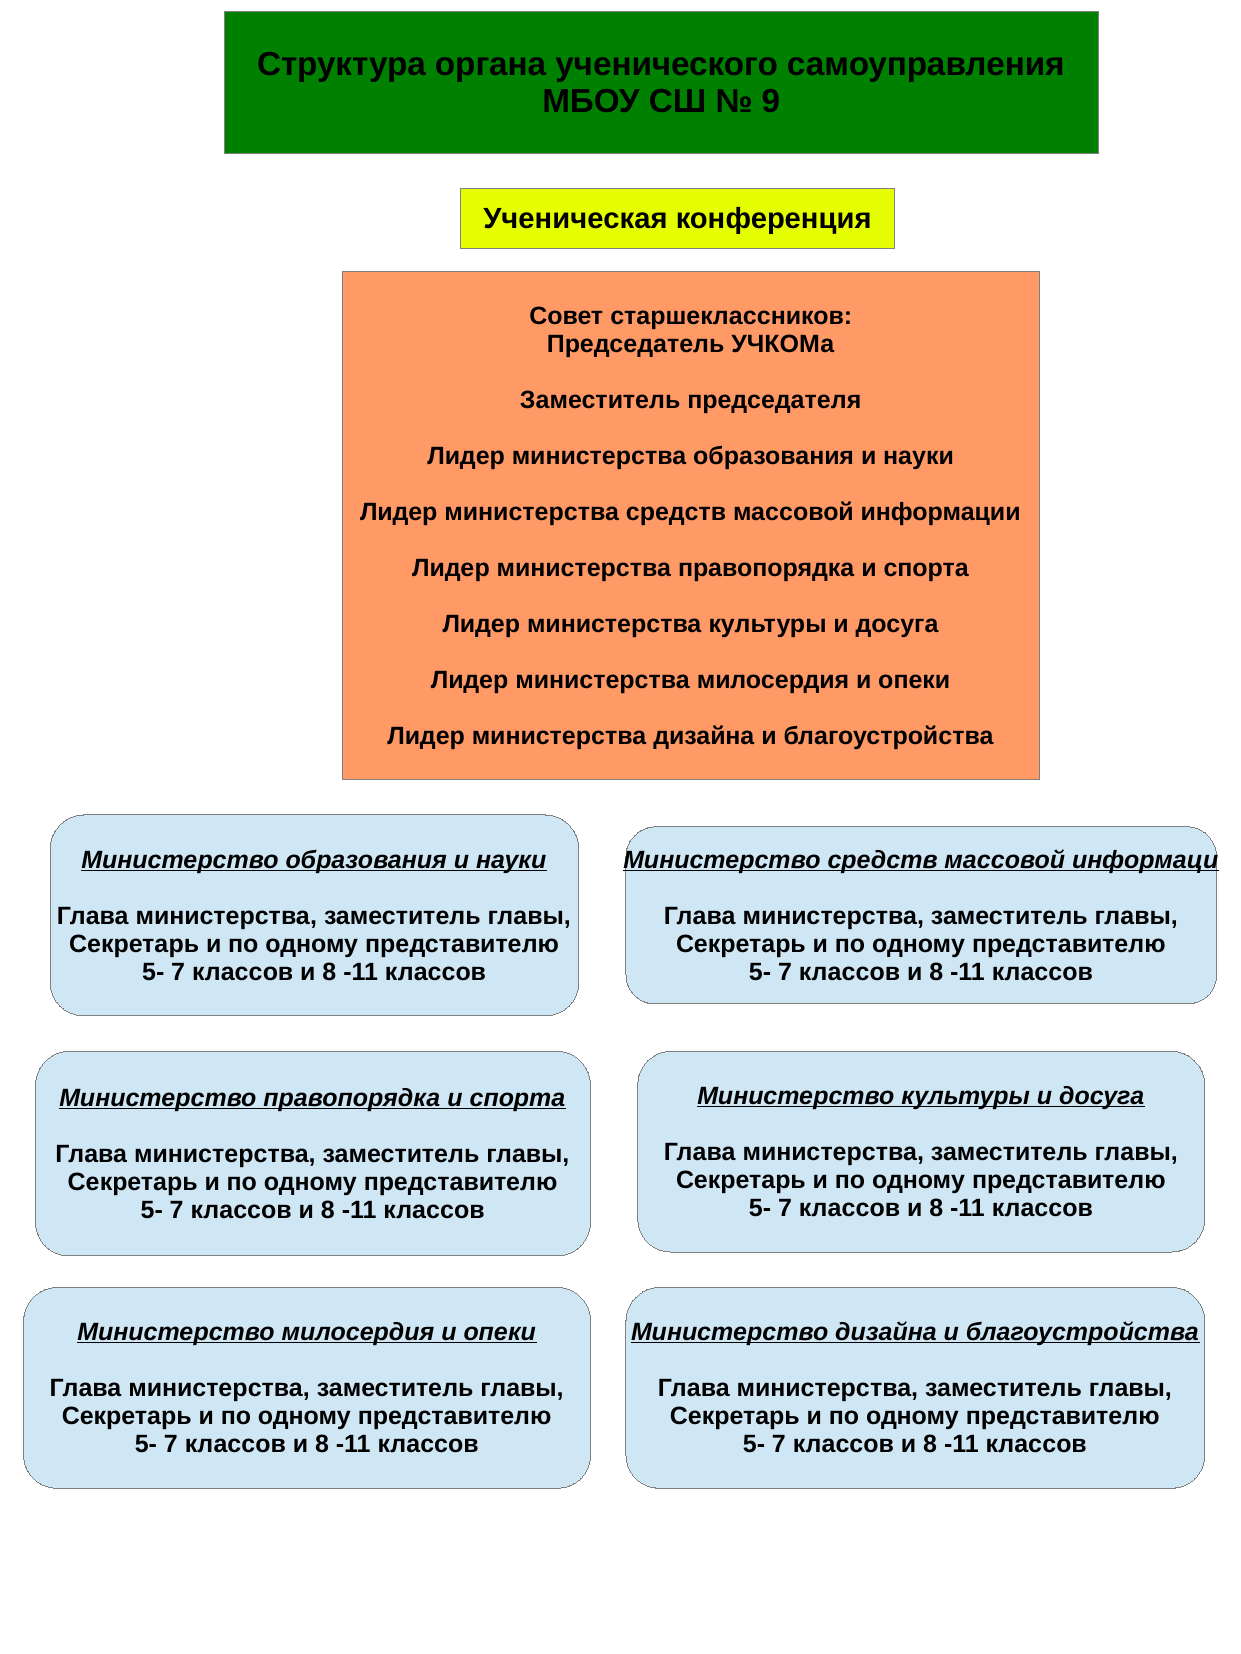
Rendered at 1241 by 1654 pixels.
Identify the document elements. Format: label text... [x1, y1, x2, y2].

text_box Министерство средств массовой информаци Глава министерства, заместитель главы, Секретарь и по одному представителю 5- 7 классов и 8 -11 классов [625, 826, 1217, 870]
text_box Министерство образования и науки Глава министерства, заместитель главы, Секретарь и по одному представителю 5- 7 классов и 8 -11 классов [50, 814, 579, 1016]
text_box Ученическая конференция [460, 188, 895, 249]
text_box Министерство правопорядка и спорта Глава министерства, заместитель главы, Секретарь и по одному представителю 5- 7 классов и 8 -11 классов [35, 1051, 591, 1256]
text_box Министерство культуры и досуга Глава министерства, заместитель главы, Секретарь и по одному представителю 5- 7 классов и 8 -11 классов [637, 1051, 1205, 1253]
text_box Министерство дизайна и благоустройства Глава министерства, заместитель главы, Секретарь и по одному представителю 5- 7 классов и 8 -11 классов [625, 1287, 1205, 1489]
text_box Совет старшеклассников: Председатель УЧКОМа Заместитель председателя Лидер министерства образования и науки Лидер министерства средств массовой информации Лидер министерства правопорядка и спорта Лидер министерства культуры и досуга Лидер министерства милосердия и опеки Лидер министерства дизайна и благоустройства [342, 271, 1040, 780]
text_box Министерство милосердия и опеки Глава министерства, заместитель главы, Секретарь и по одному представителю 5- 7 классов и 8 -11 классов [23, 1287, 591, 1489]
text_box Министерство средств массовой информаци Глава министерства, заместитель главы, Секретарь и по одному представителю 5- 7 классов и 8 -11 классов [625, 871, 1217, 1004]
text_box Структура органа ученического самоуправления МБОУ СШ № 9 [224, 11, 1099, 154]
